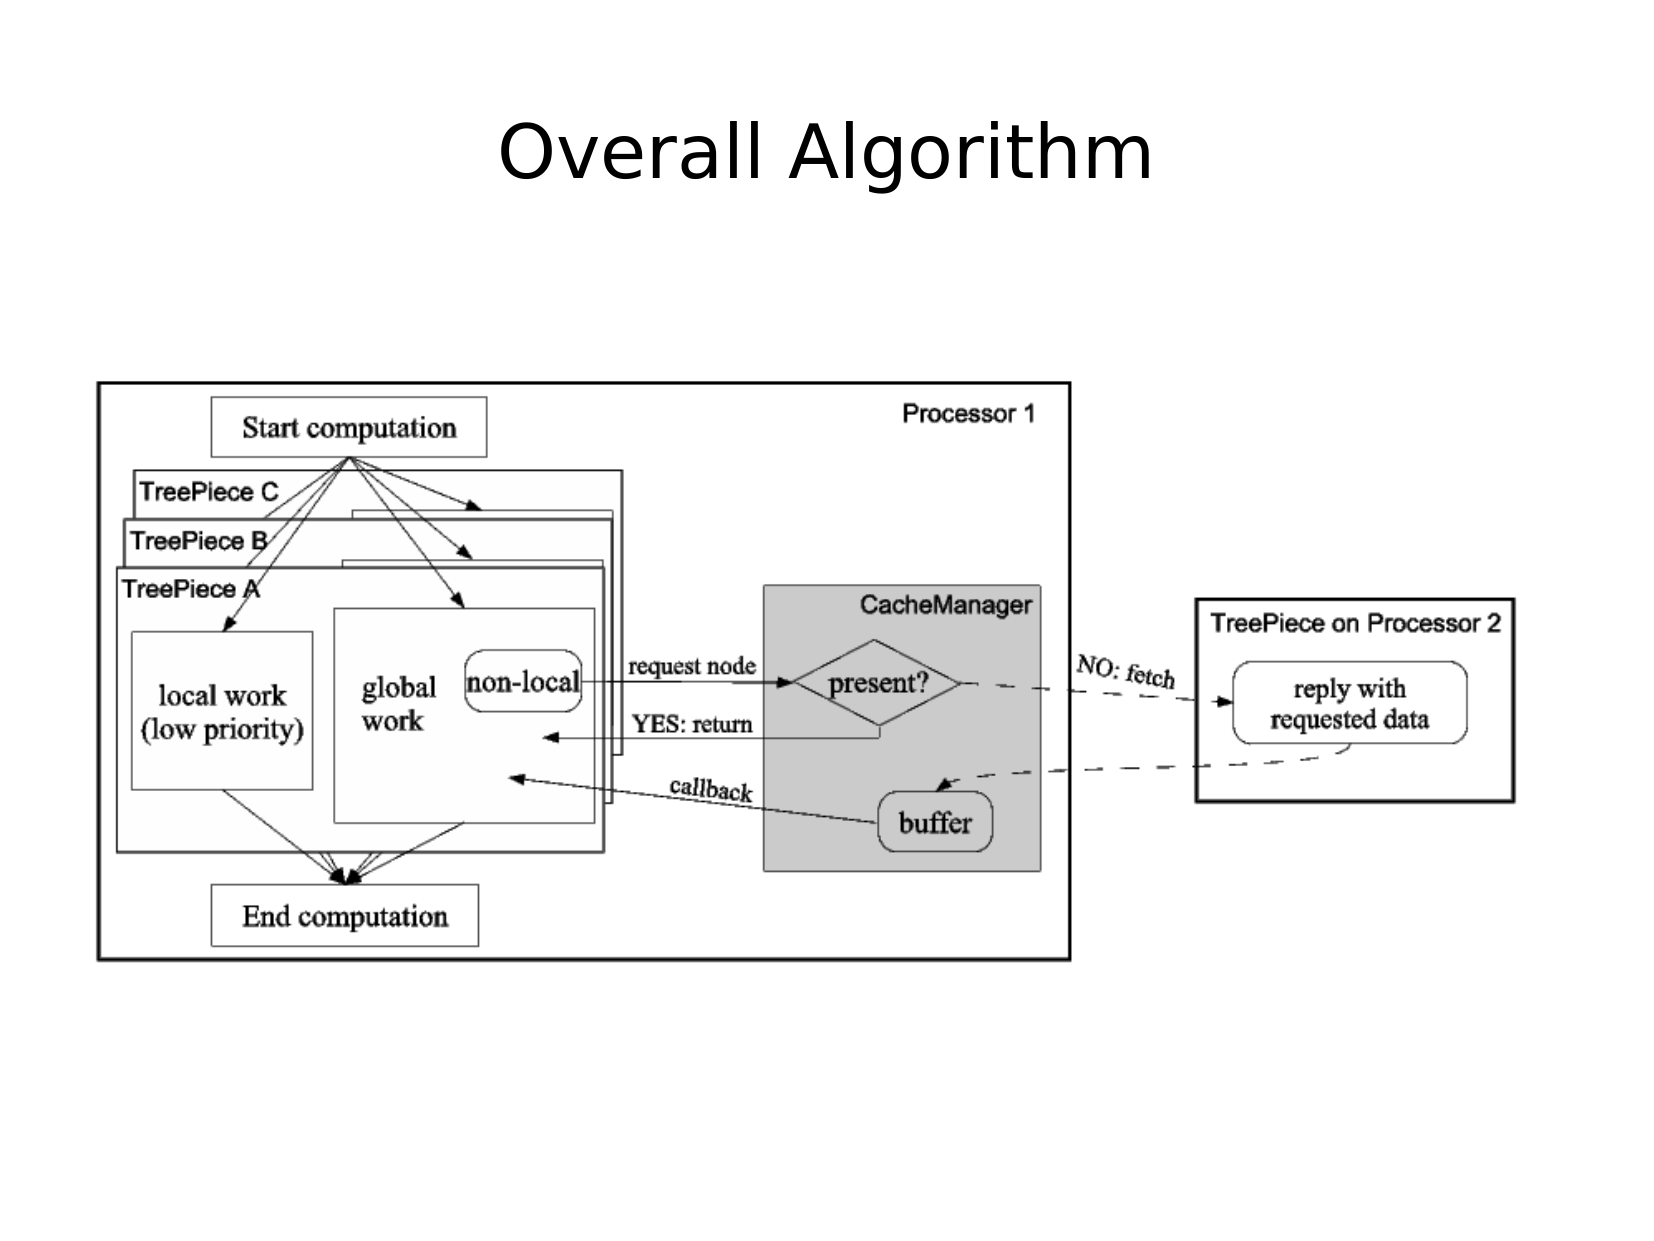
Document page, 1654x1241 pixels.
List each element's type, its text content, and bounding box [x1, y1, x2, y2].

picture [65, 355, 1566, 999]
title Overall Algorithm [82, 49, 1571, 257]
